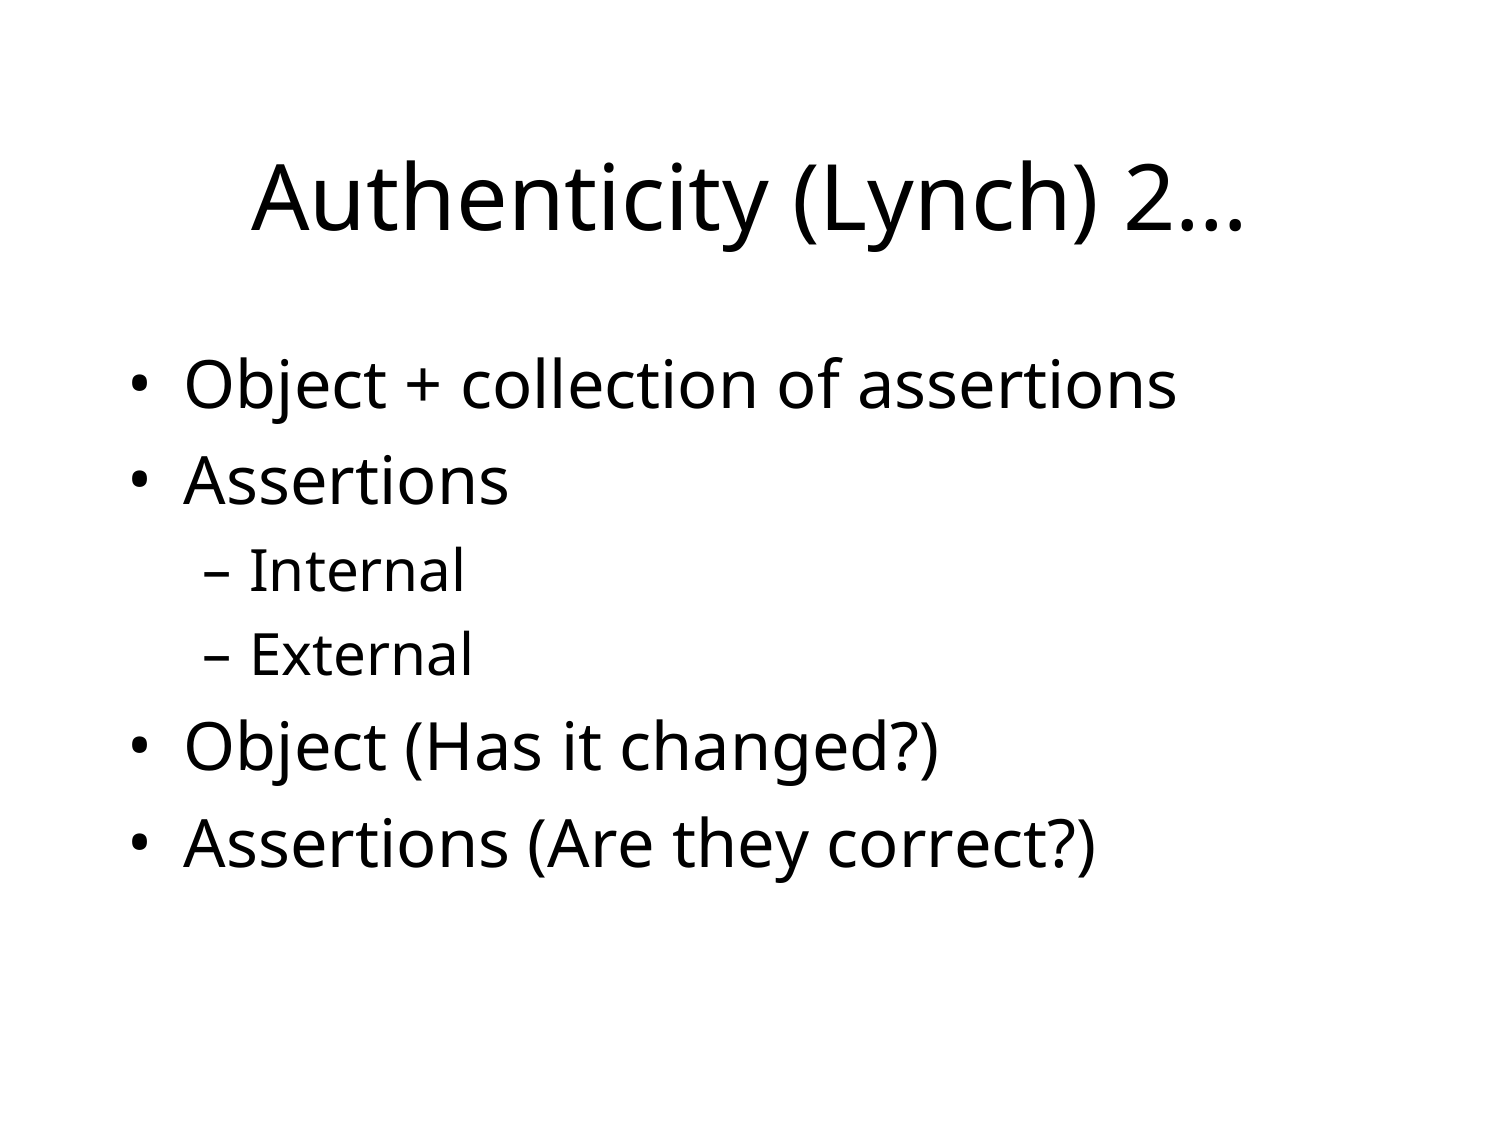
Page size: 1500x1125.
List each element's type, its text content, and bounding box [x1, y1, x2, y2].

title Authenticity (Lynch) 2… [112, 99, 1388, 237]
list Object + collection of assertions Assertions Internal External Object (Has it changed?) Assertions (Are they correct?) [112, 237, 1388, 1000]
